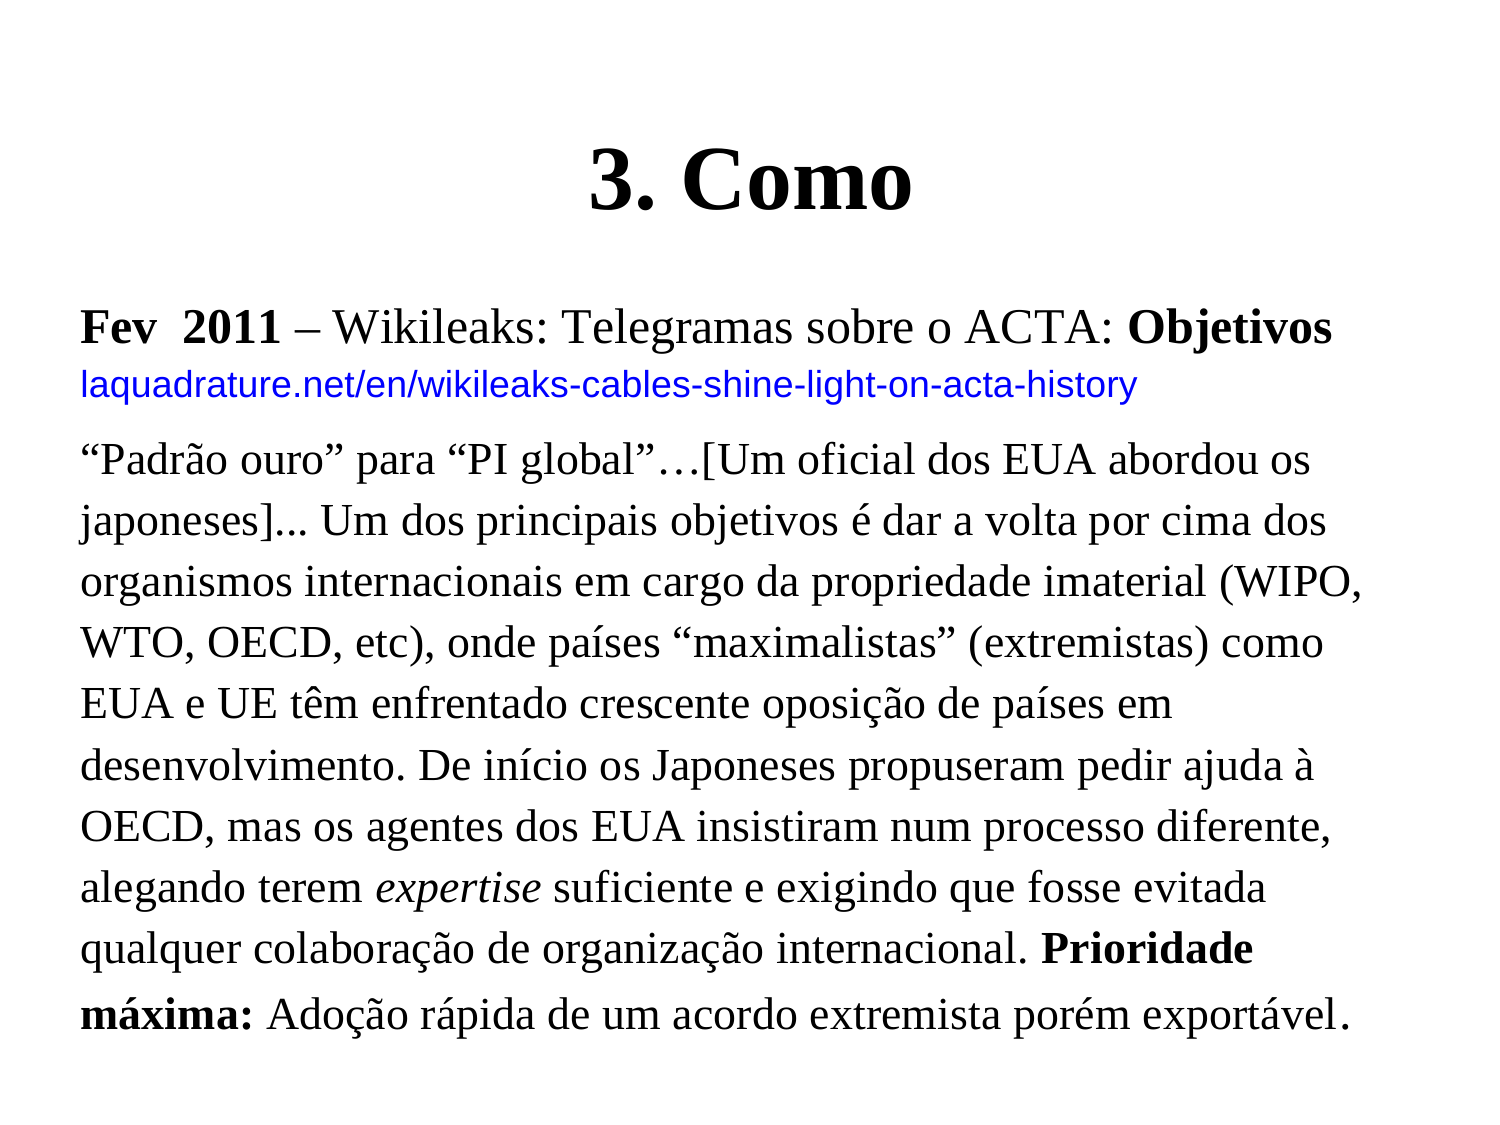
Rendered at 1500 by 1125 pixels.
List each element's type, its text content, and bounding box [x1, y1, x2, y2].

text_box Fev 2011 – Wikileaks: Telegramas sobre o ACTA: Objetivos laquadrature.net/en/wikileaks-cables-shine-light-on-acta-history “Padrão ouro” para “PI global”…[Um oficial dos EUA abordou os japoneses]... Um dos principais objetivos é dar a volta por cima dos organismos internacionais em cargo da propriedade imaterial (WIPO, WTO, OECD, etc), onde países “maximalistas” (extremistas) como EUA e UE têm enfrentado crescente oposição de países em desenvolvimento. De início os Japoneses propuseram pedir ajuda à OECD, mas os agentes dos EUA insistiram num processo diferente, alegando terem expertise suficiente e exigindo que fosse evitada qualquer colaboração de organização internacional. Prioridade máxima: Adoção rápida de um acordo extremista porém exportável. [65, 280, 1430, 1048]
title 3. Como [87, 52, 1416, 280]
